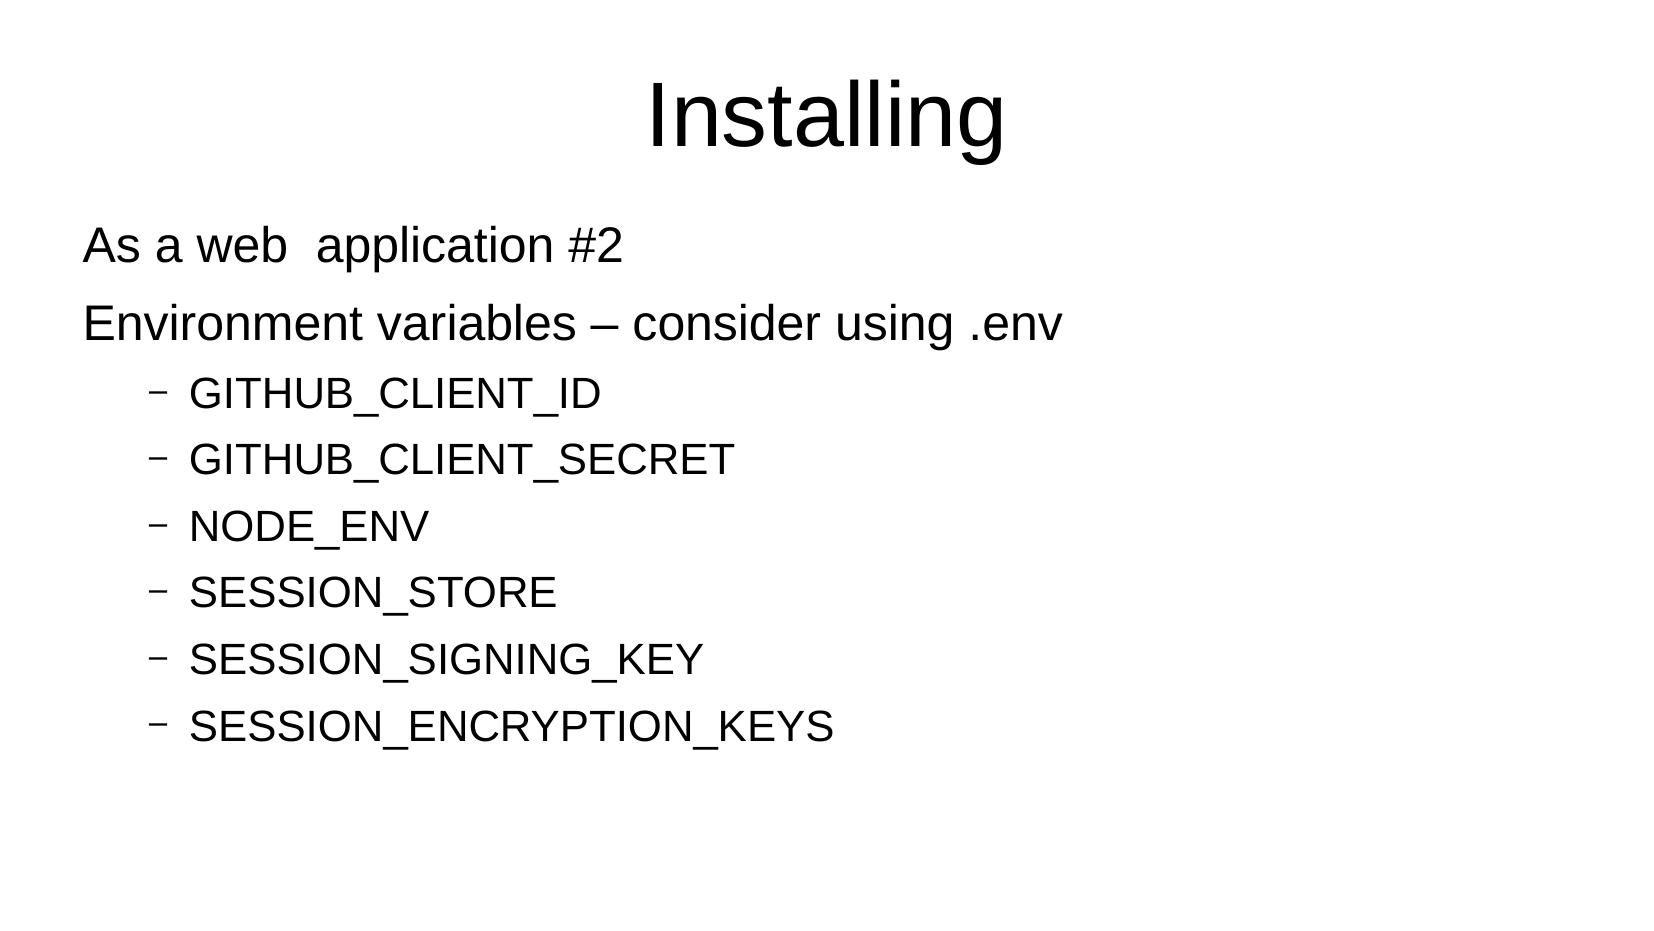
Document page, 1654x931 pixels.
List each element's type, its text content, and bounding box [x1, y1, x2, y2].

title Installing [82, 37, 1571, 193]
list As a web application #2 Environment variables – consider using .env GITHUB_CLIENT_ID GITHUB_CLIENT_SECRET NODE_ENV SESSION_STORE SESSION_SIGNING_KEY SESSION_ENCRYPTION_KEYS [82, 217, 1571, 758]
